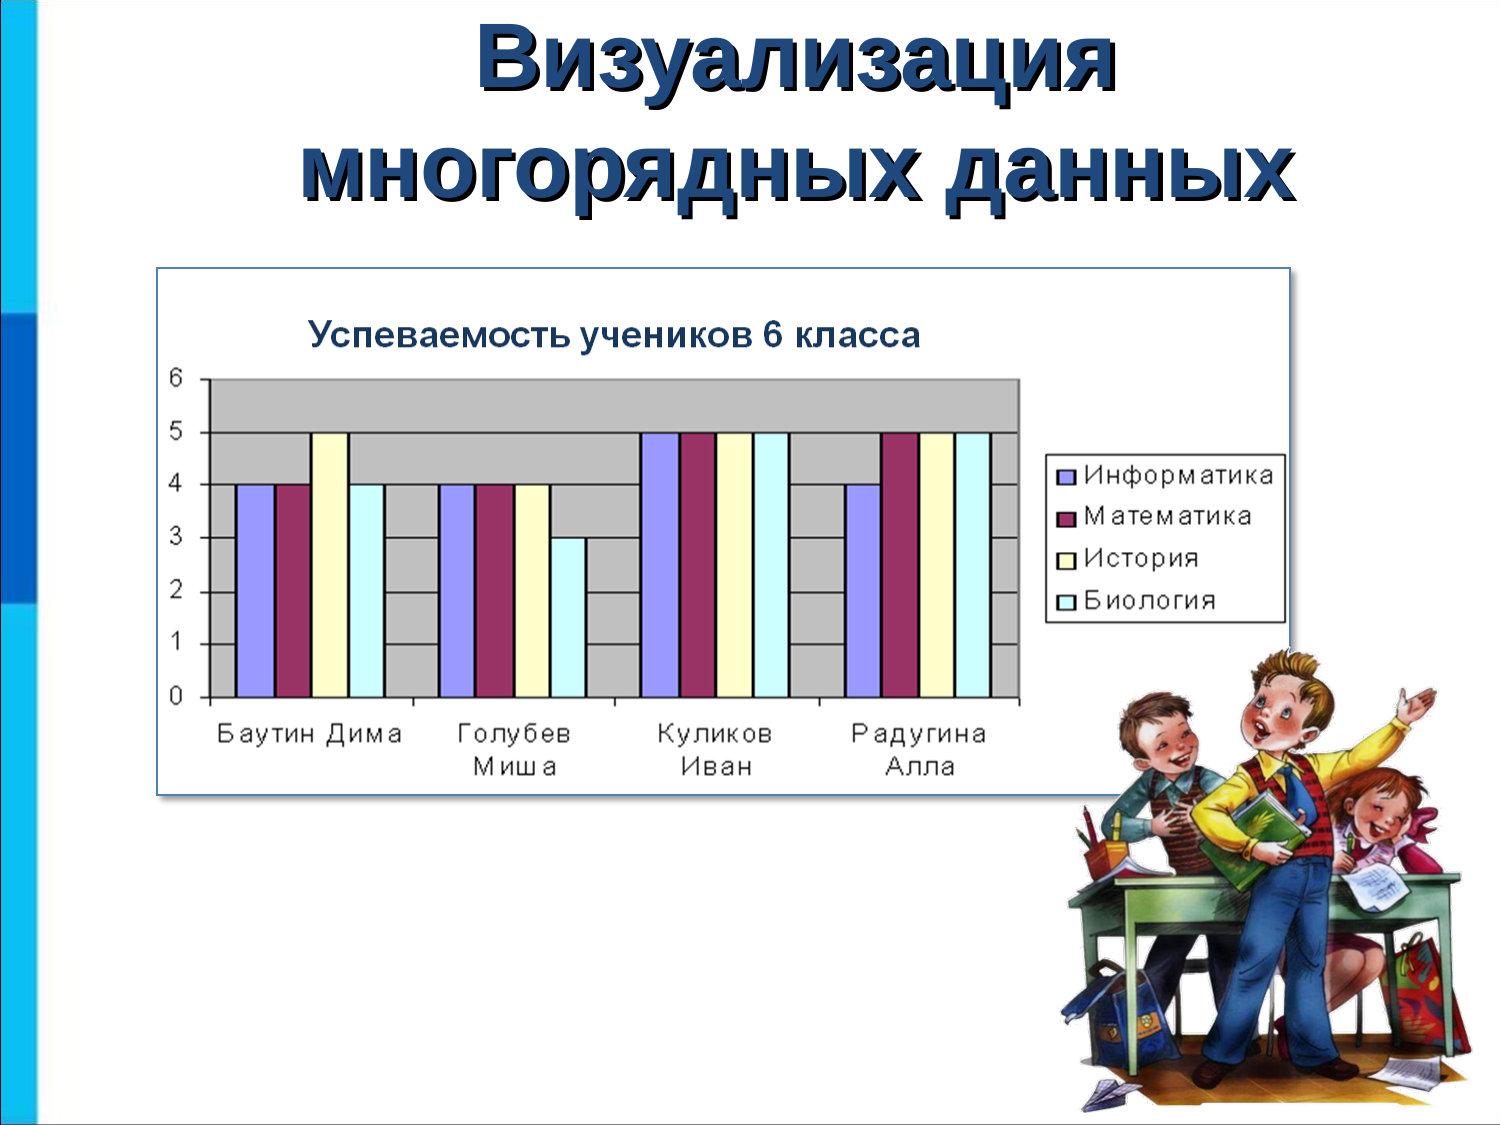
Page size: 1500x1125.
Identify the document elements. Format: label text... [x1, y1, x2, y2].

title Визуализация многорядных данных [152, 11, 1441, 200]
picture [0, 0, 1500, 1125]
